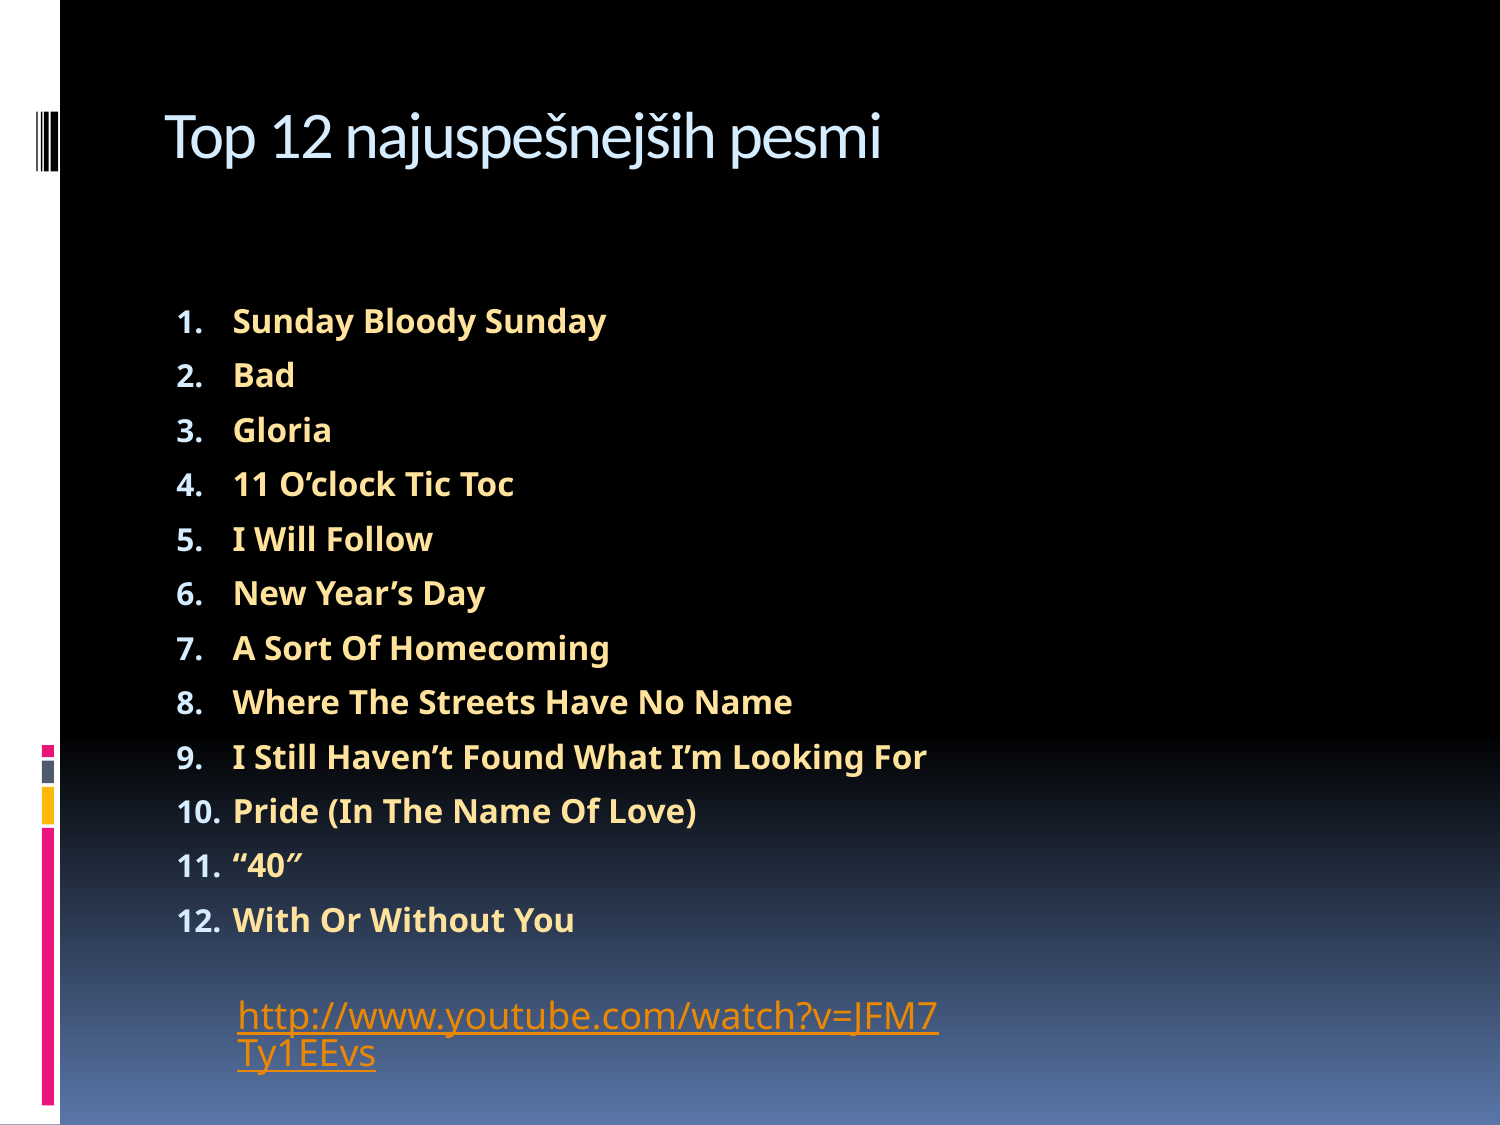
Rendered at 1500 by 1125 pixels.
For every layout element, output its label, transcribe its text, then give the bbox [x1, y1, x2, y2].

text_box http://www.youtube.com/watch?v=JFM7Ty1EEvs [222, 984, 973, 1096]
list Sunday Bloody Sunday Bad Gloria 11 O’clock Tic Toc I Will Follow New Year’s Day A Sort Of Homecoming Where The Streets Have No Name I Still Haven’t Found What I’m Looking For Pride (In The Name Of Love) “40″ With Or Without You [150, 292, 1425, 1043]
title Top 12 najuspešnejših pesmi [150, 84, 1425, 235]
